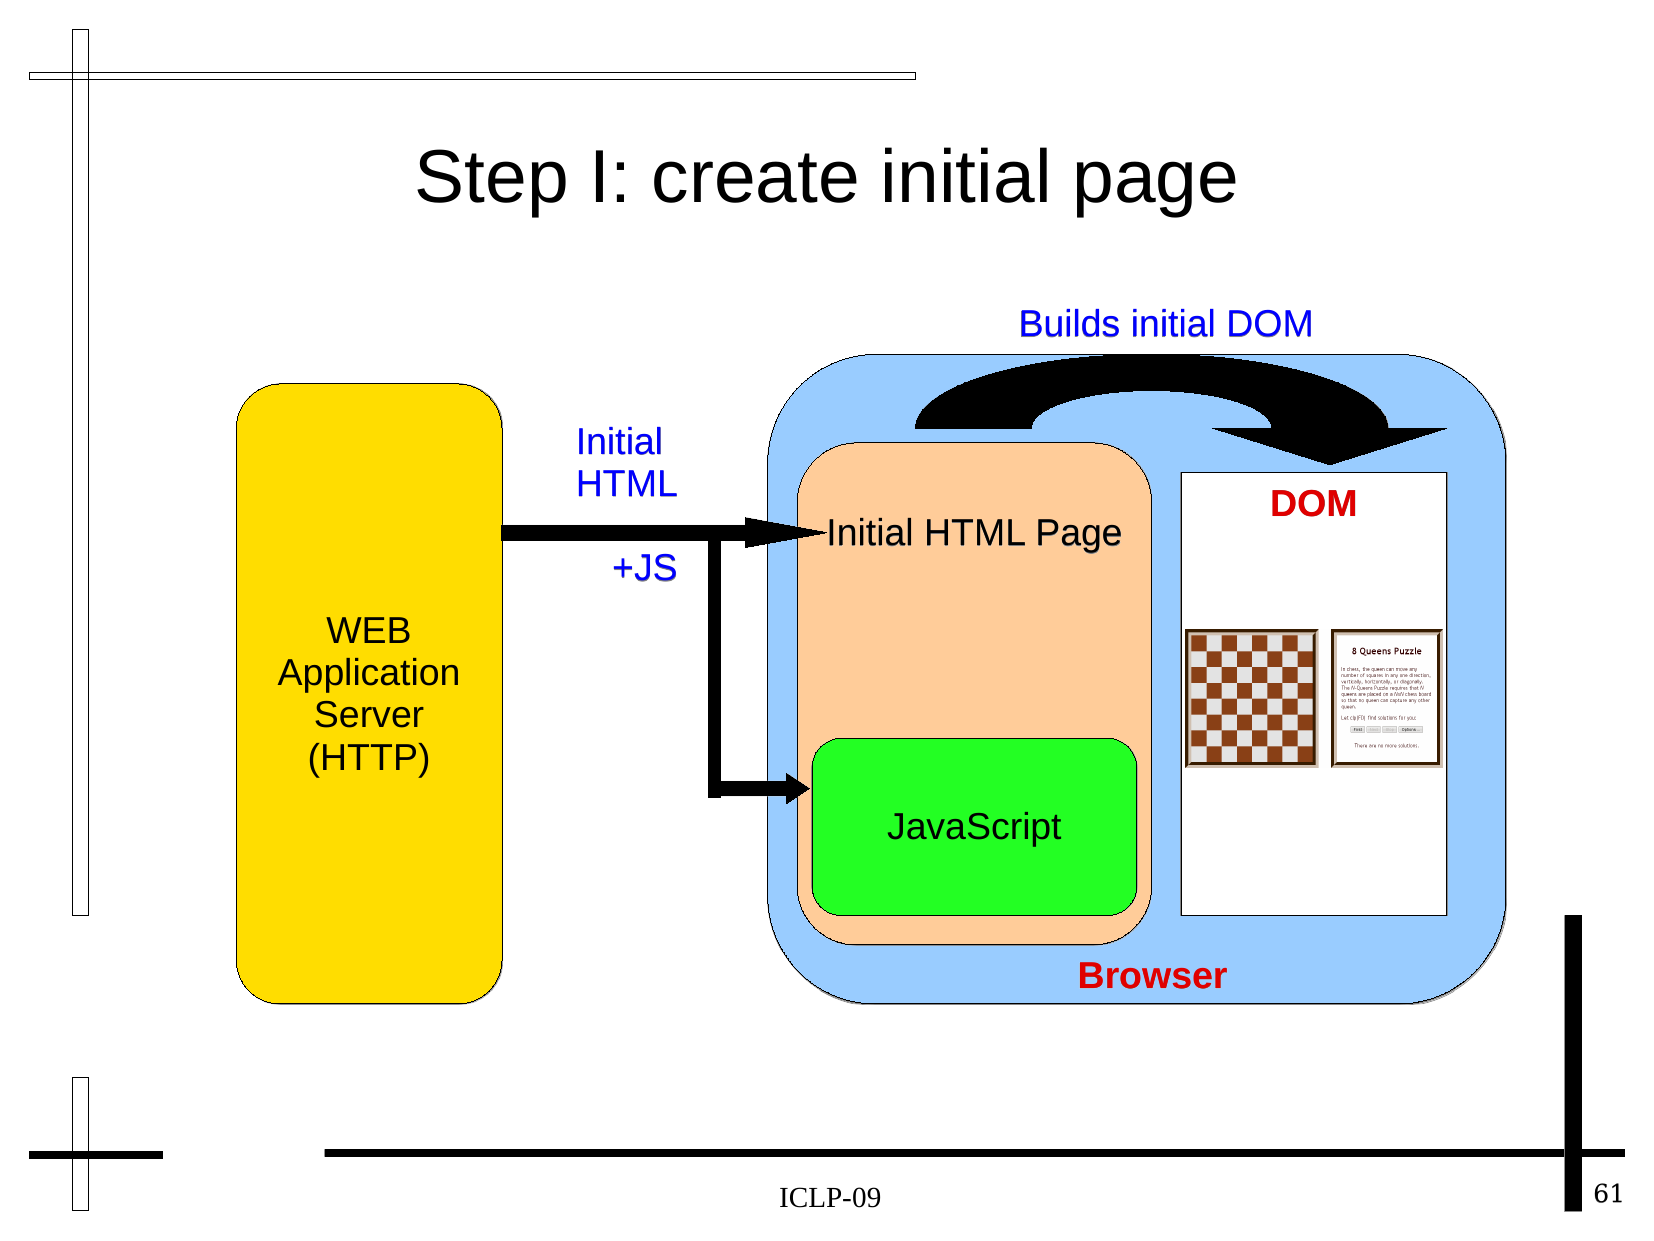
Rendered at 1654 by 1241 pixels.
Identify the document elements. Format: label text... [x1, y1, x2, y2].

text_box Initial HTML +JS [561, 413, 693, 597]
text_box [693, 354, 1506, 1004]
text_box WEB Application Server (HTTP) [236, 383, 503, 1004]
text_box Builds initial DOM [1003, 295, 1329, 353]
text_box Browser [1062, 947, 1243, 1004]
text_box [501, 525, 561, 541]
text_box Initial HTML Page [811, 504, 1138, 562]
text_box JavaScript [812, 738, 1137, 916]
title Step I: create initial page [121, 88, 1534, 266]
picture [1185, 629, 1443, 768]
text_box DOM [1255, 474, 1373, 532]
